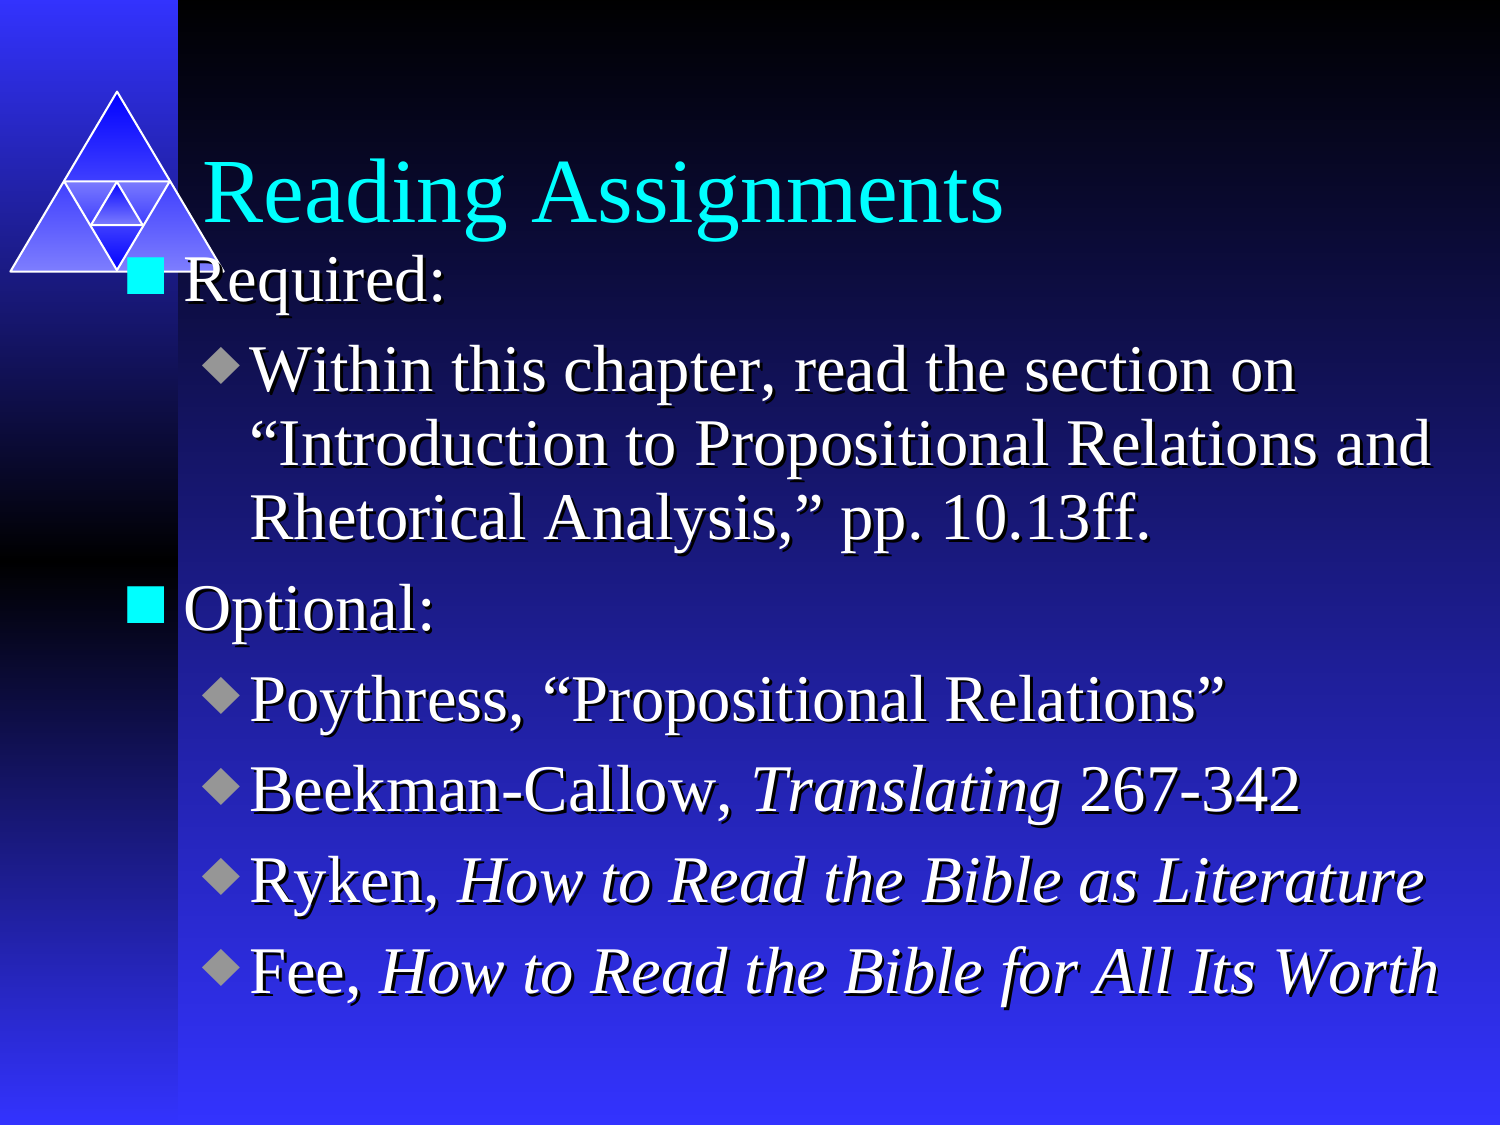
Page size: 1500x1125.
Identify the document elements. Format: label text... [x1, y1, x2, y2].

title Reading Assignments [187, 99, 1463, 238]
list Required: Within this chapter, read the section on “Introduction to Propositional Relations and Rhetorical Analysis,” pp. 10.13ff. Optional: Poythress, “Propositional Relations” Beekman-Callow, Translating 267-342 Ryken, How to Read the Bible as Literature Fee, How to Read the Bible for All Its Worth [112, 238, 1476, 1068]
